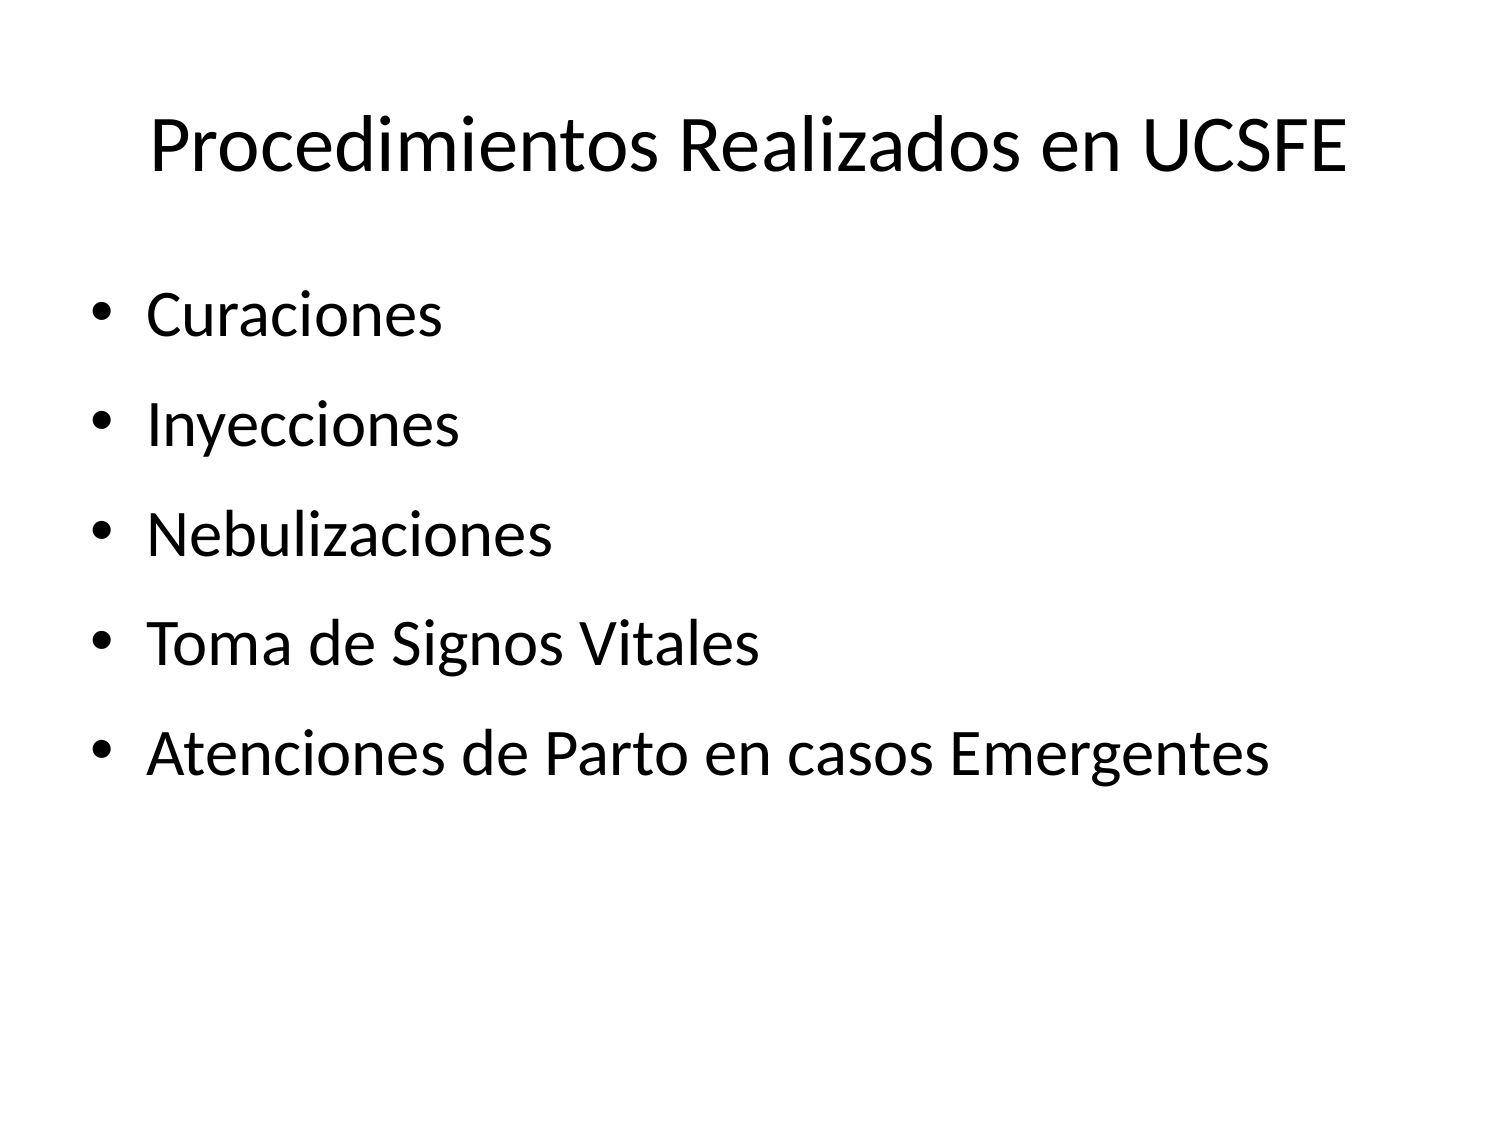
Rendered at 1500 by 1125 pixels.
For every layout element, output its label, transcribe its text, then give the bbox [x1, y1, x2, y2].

list Curaciones Inyecciones Nebulizaciones Toma de Signos Vitales Atenciones de Parto en casos Emergentes [75, 262, 1425, 1005]
title Procedimientos Realizados en UCSFE [75, 45, 1425, 233]
